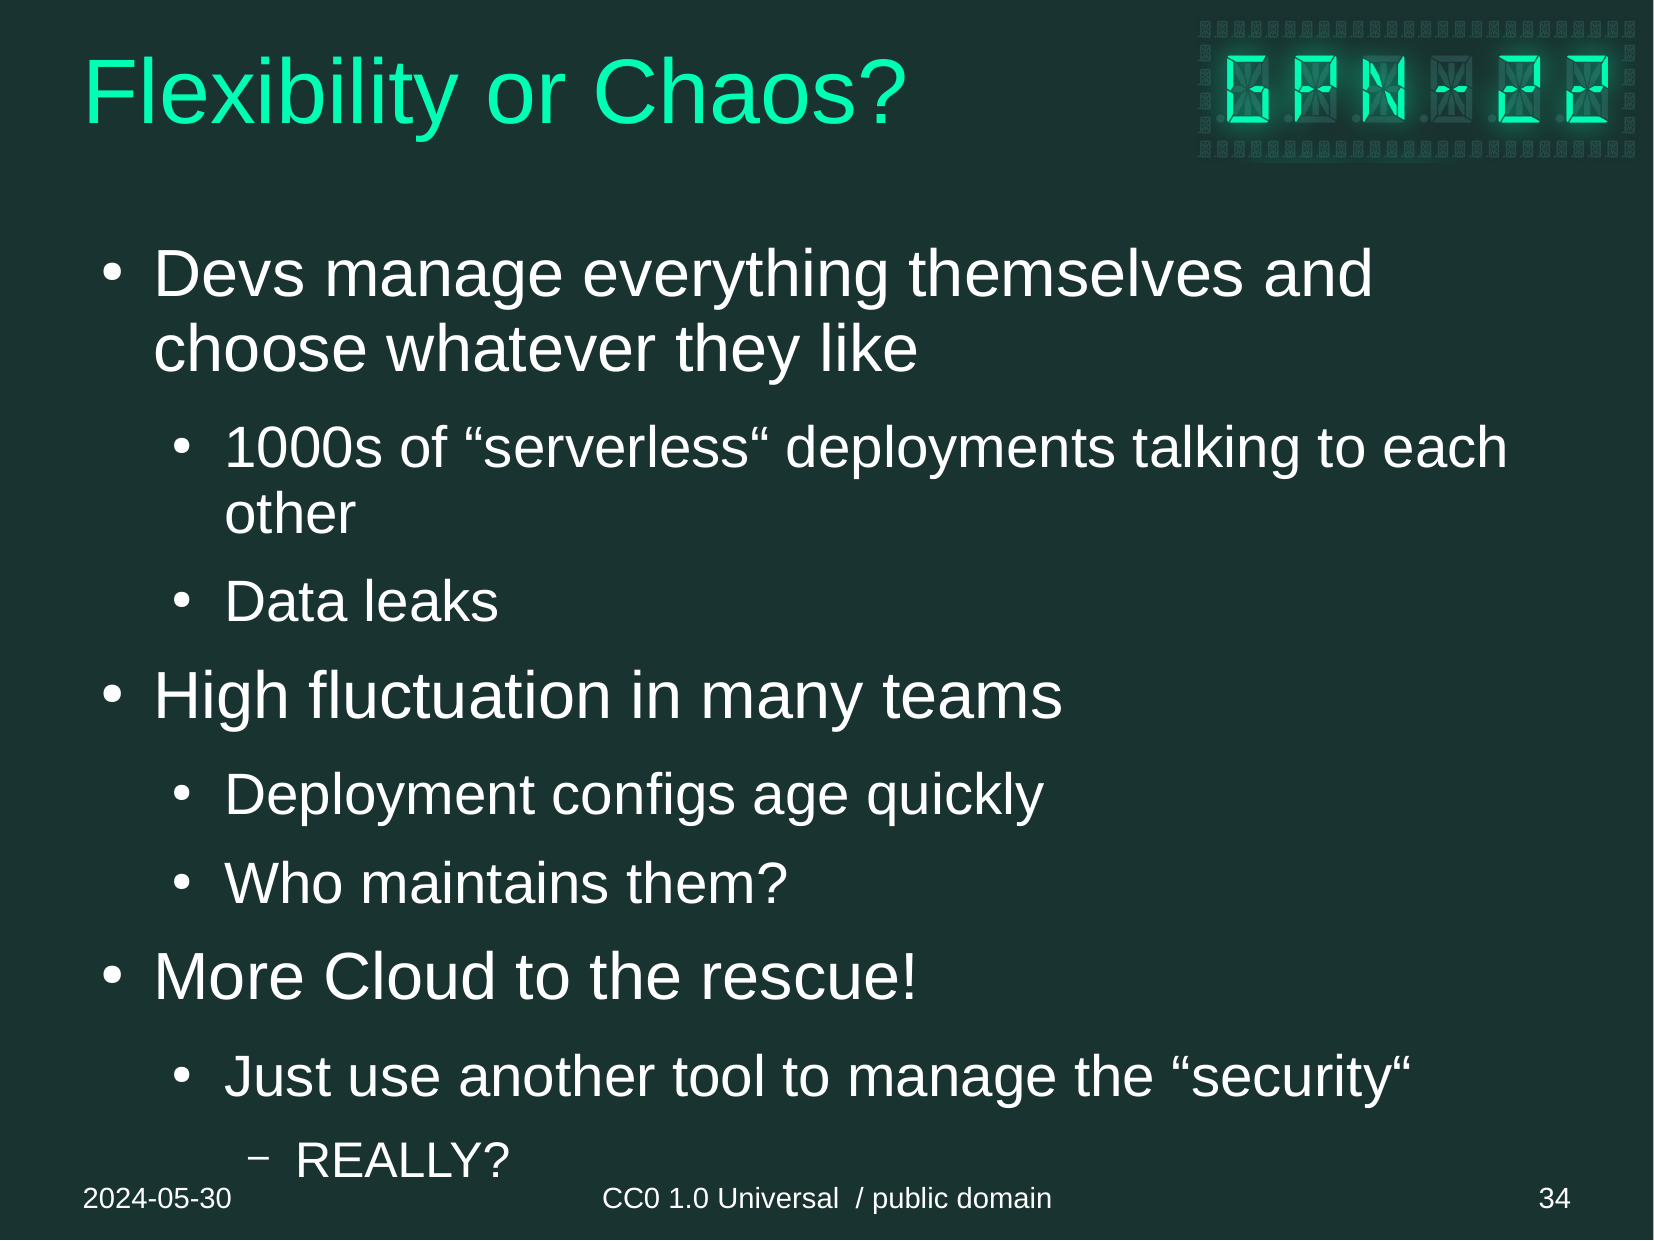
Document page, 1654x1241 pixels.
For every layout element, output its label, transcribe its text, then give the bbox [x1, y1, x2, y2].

title Flexibility or Chaos? [82, 40, 1004, 143]
list Devs manage everything themselves and choose whatever they like 1000s of “serverless“ deployments talking to each other Data leaks High fluctuation in many teams Deployment configs age quickly Who maintains them? More Cloud to the rescue! Just use another tool to manage the “security“ REALLY? [82, 236, 1571, 1188]
picture [1196, 15, 1639, 163]
